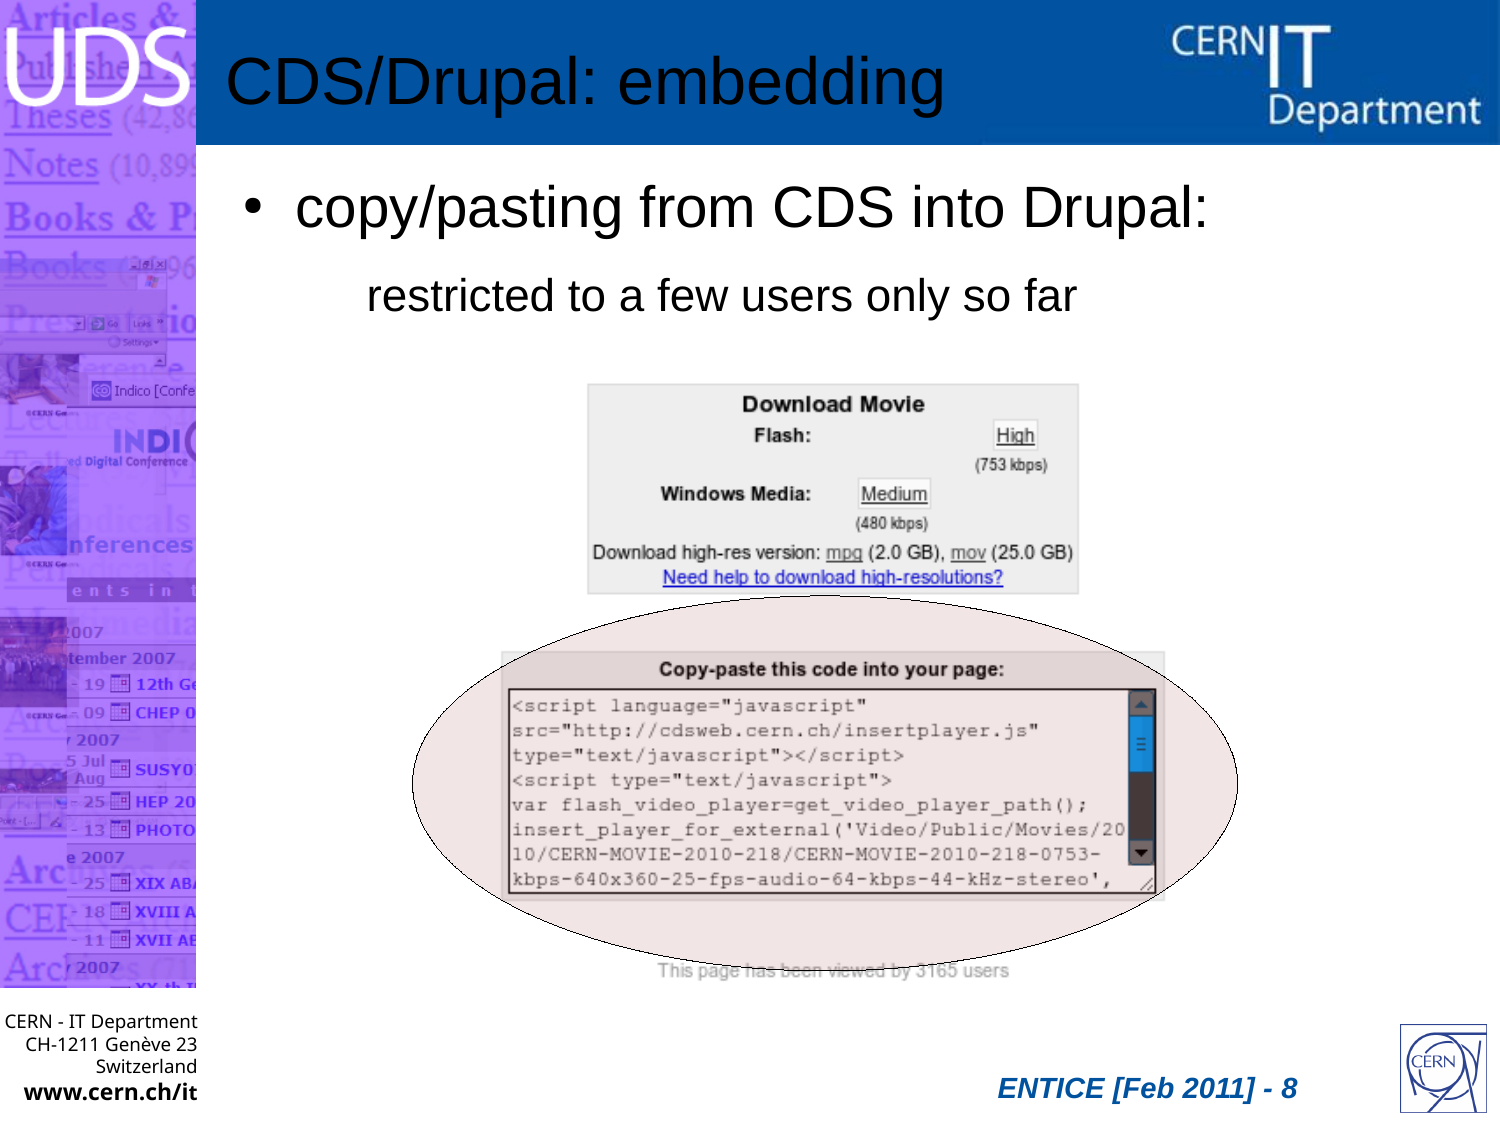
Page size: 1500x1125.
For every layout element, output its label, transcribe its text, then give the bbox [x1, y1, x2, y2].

list copy/pasting from CDS into Drupal: restricted to a few users only so far [225, 174, 1463, 988]
picture [0, 0, 1500, 988]
title CDS/Drupal: embedding [225, 19, 1125, 143]
picture [1400, 1024, 1487, 1113]
picture [412, 368, 1276, 1013]
text_box [412, 595, 1238, 971]
